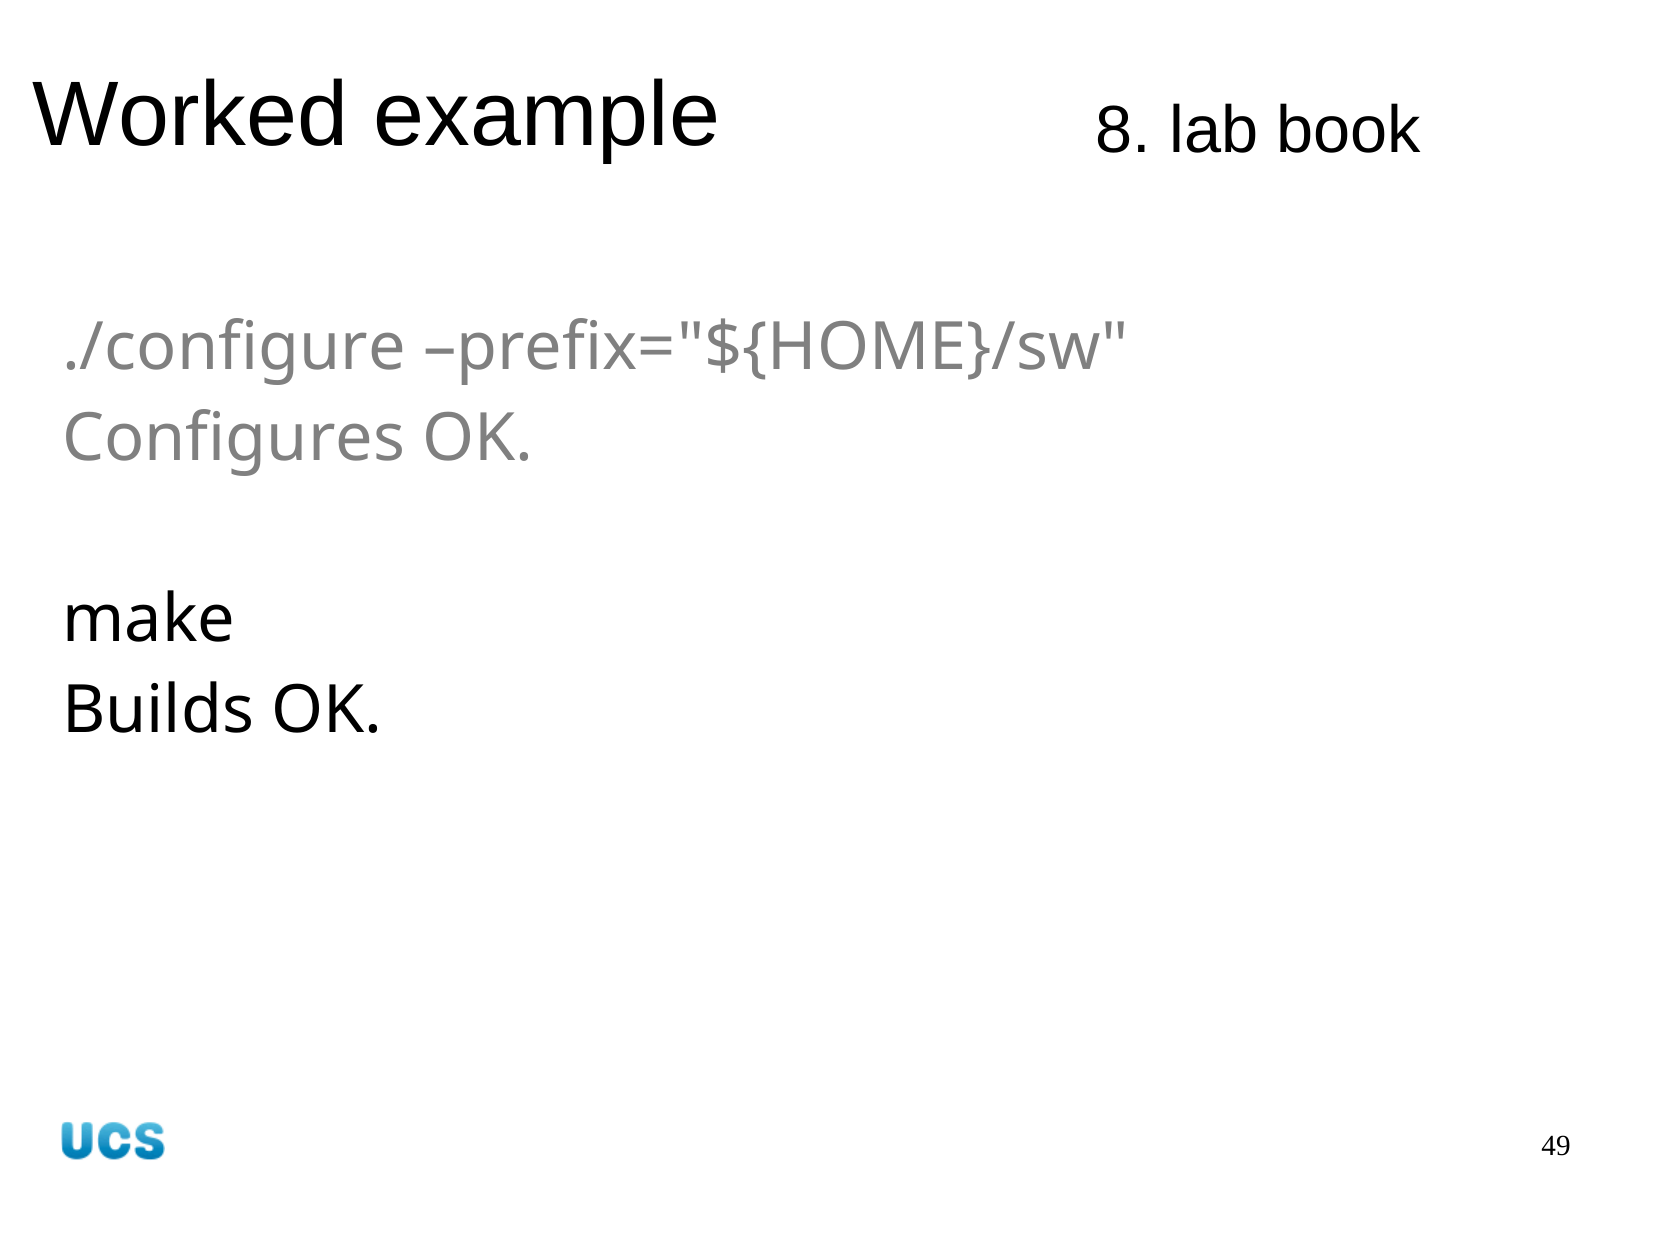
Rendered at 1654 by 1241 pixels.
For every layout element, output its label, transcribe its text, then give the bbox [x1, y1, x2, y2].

picture [61, 1121, 165, 1161]
text_box Worked example [29, 59, 725, 168]
text_box ./configure –prefix="${HOME}/sw" Configures OK. make Builds OK. [59, 295, 1230, 691]
text_box 8. lab book [1092, 88, 1426, 170]
